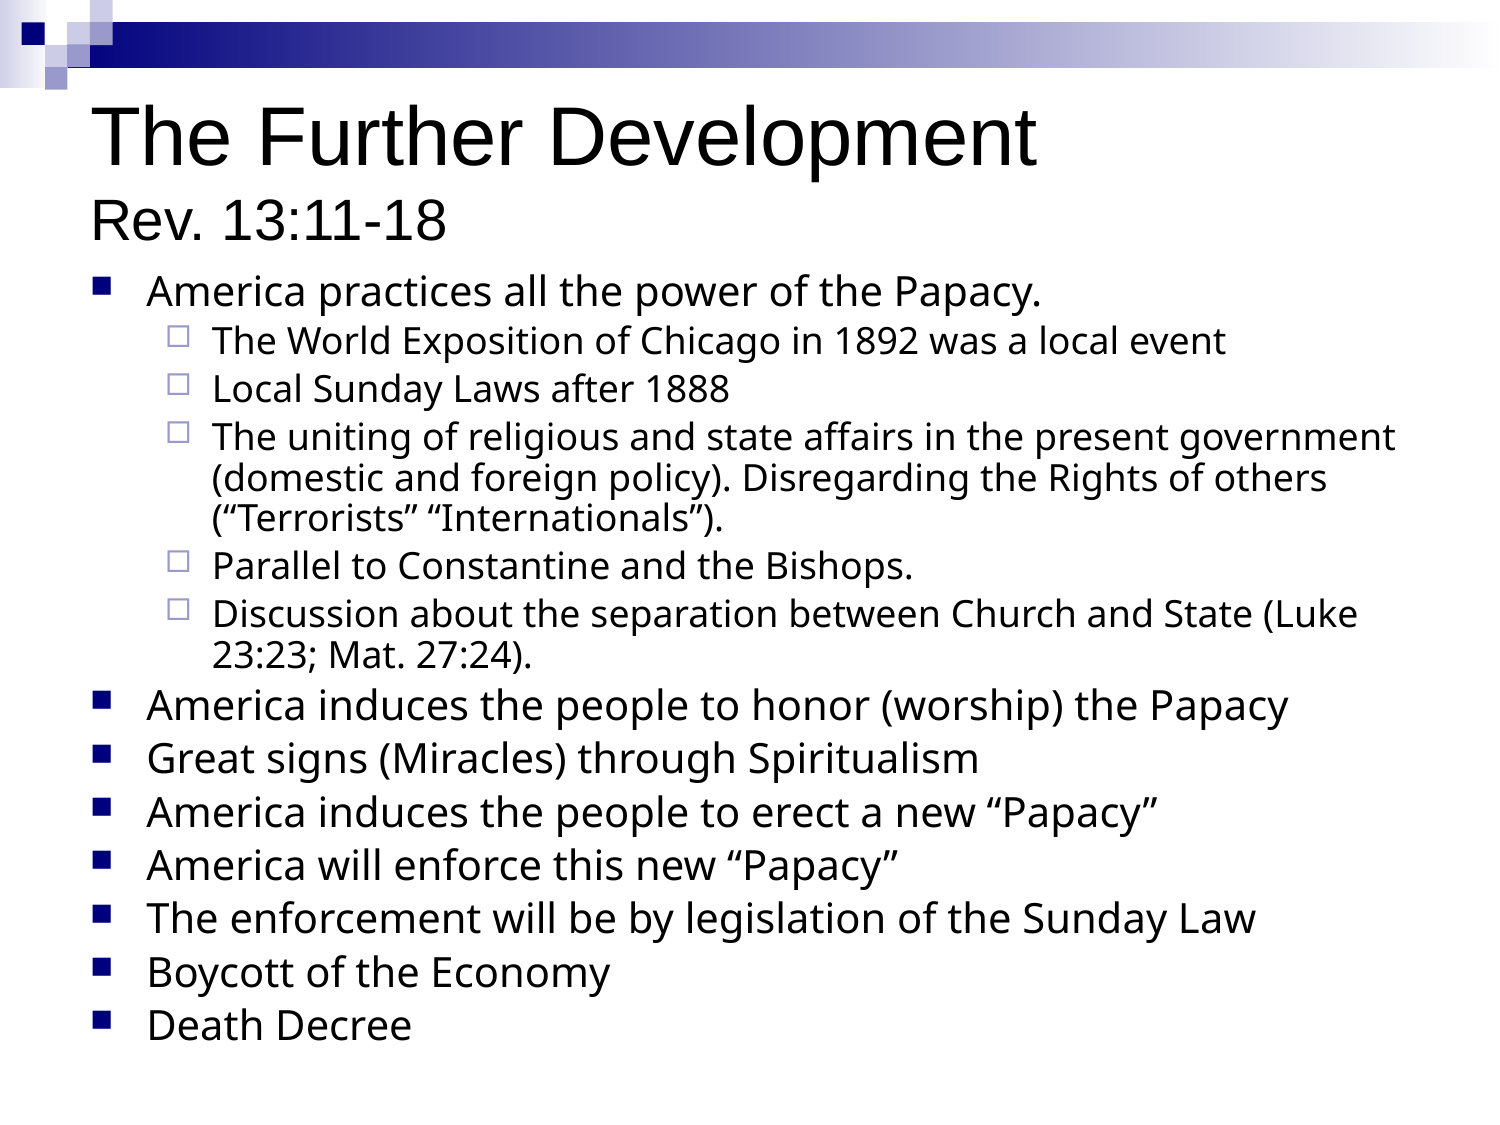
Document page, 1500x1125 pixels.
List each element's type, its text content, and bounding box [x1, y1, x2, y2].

title The Further Development Rev. 13:11-18 [75, 54, 1425, 262]
list America practices all the power of the Papacy. The World Exposition of Chicago in 1892 was a local event Local Sunday Laws after 1888 The uniting of religious and state affairs in the present government (domestic and foreign policy). Disregarding the Rights of others (“Terrorists” “Internationals”). Parallel to Constantine and the Bishops. Discussion about the separation between Church and State (Luke 23:23; Mat. 27:24). America induces the people to honor (worship) the Papacy Great signs (Miracles) through Spiritualism America induces the people to erect a new “Papacy” America will enforce this new “Papacy” The enforcement will be by legislation of the Sunday Law Boycott of the Economy Death Decree [75, 262, 1425, 1094]
